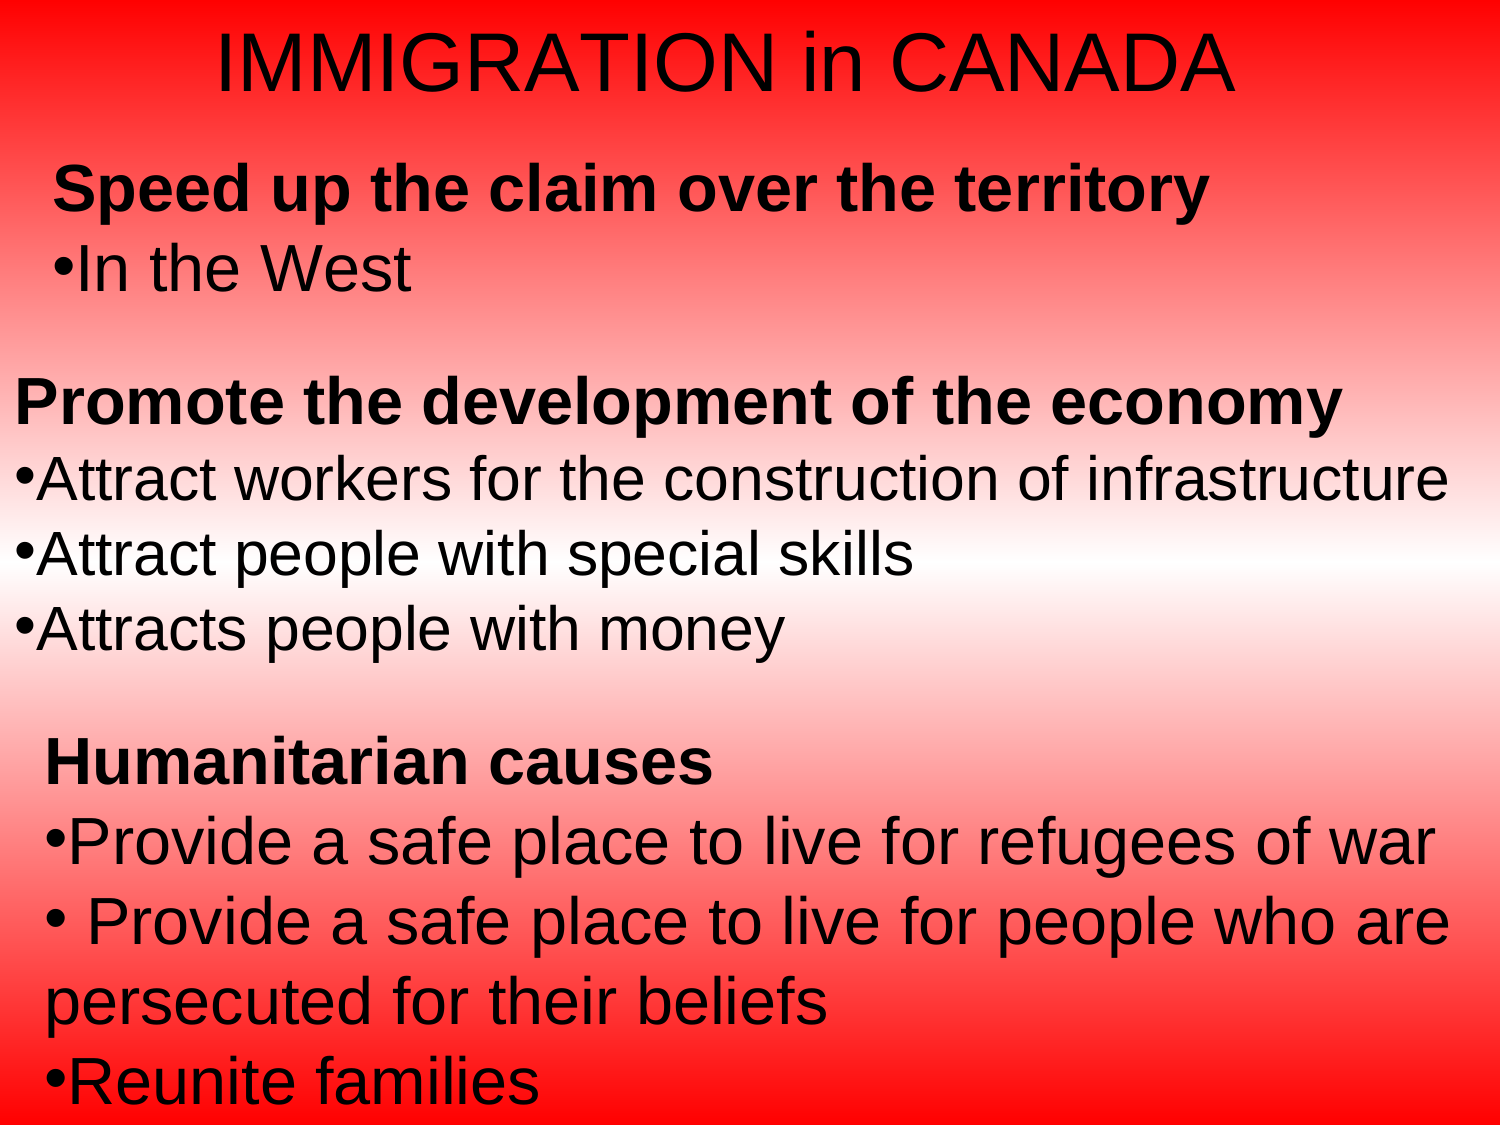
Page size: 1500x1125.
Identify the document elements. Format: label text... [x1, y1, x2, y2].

text_box IMMIGRATION in CANADA [200, 0, 1252, 116]
text_box Humanitarian causes Provide a safe place to live for refugees of war Provide a safe place to live for people who are persecuted for their beliefs Reunite families [29, 710, 1500, 1125]
text_box Promote the development of the economy Attract workers for the construction of infrastructure Attract people with special skills Attracts people with money [0, 350, 1467, 671]
text_box Speed up the claim over the territory In the West [37, 137, 1413, 313]
